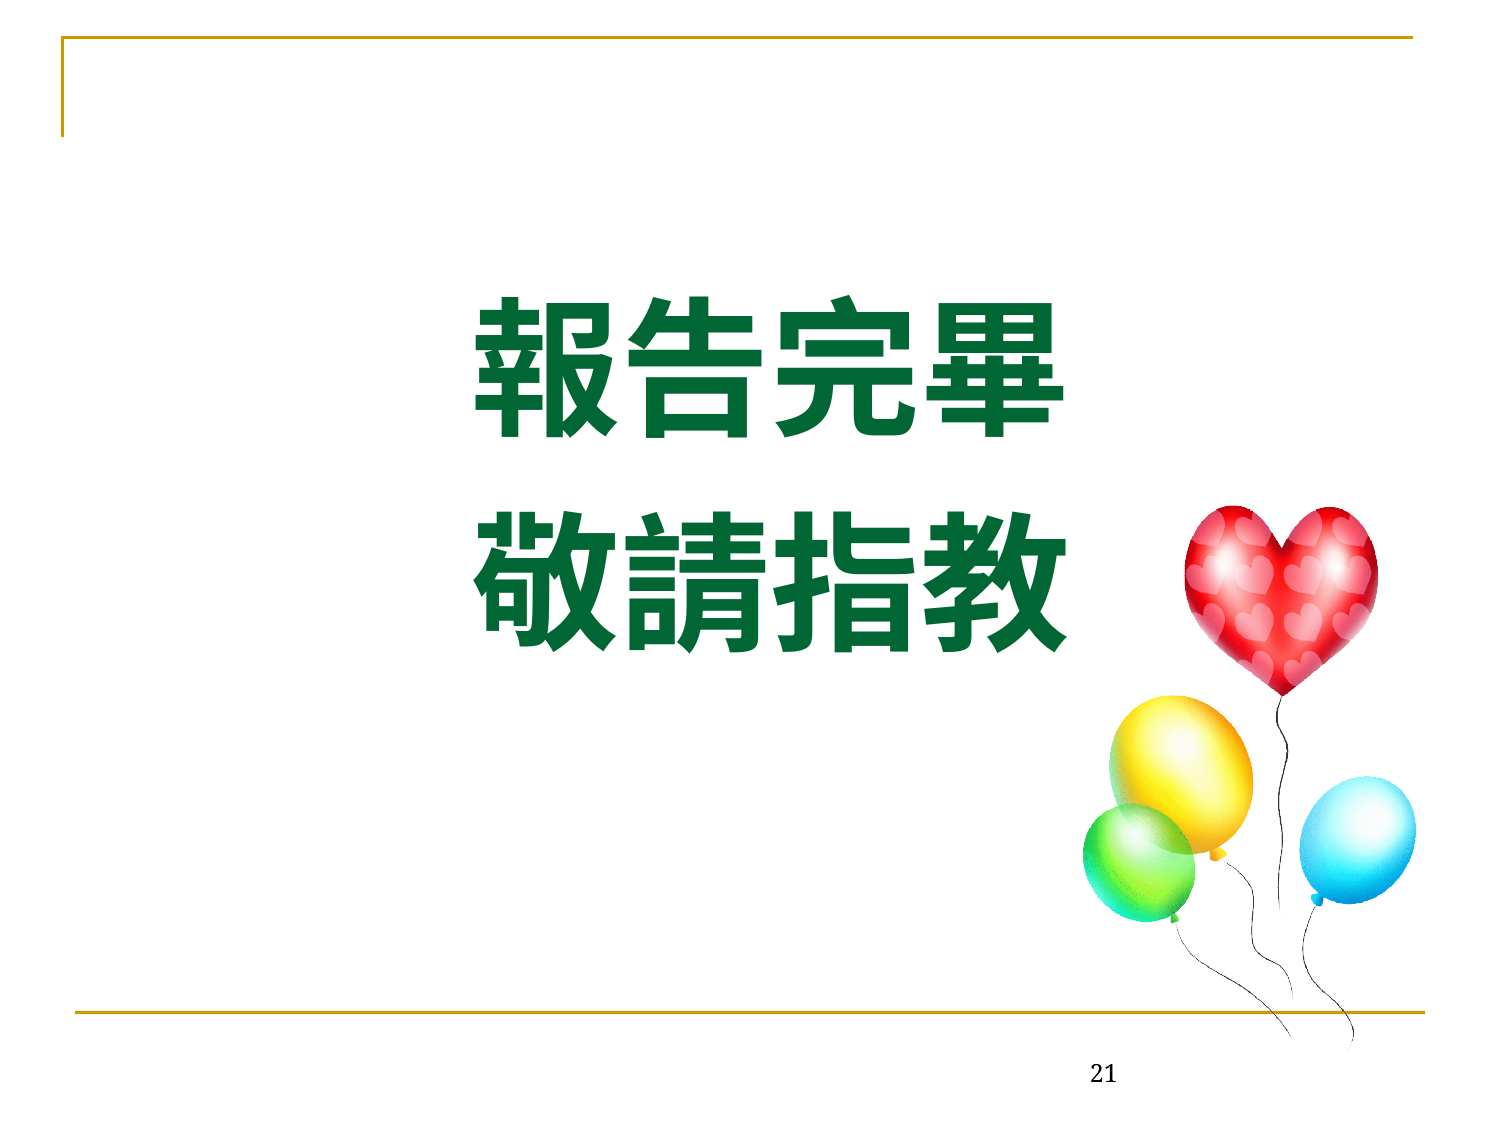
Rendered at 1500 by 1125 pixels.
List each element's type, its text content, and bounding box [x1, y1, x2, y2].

text_box [1074, 1024, 1426, 1100]
picture [1080, 503, 1418, 1024]
list 報告完畢 敬請指教 [67, 267, 1418, 1011]
